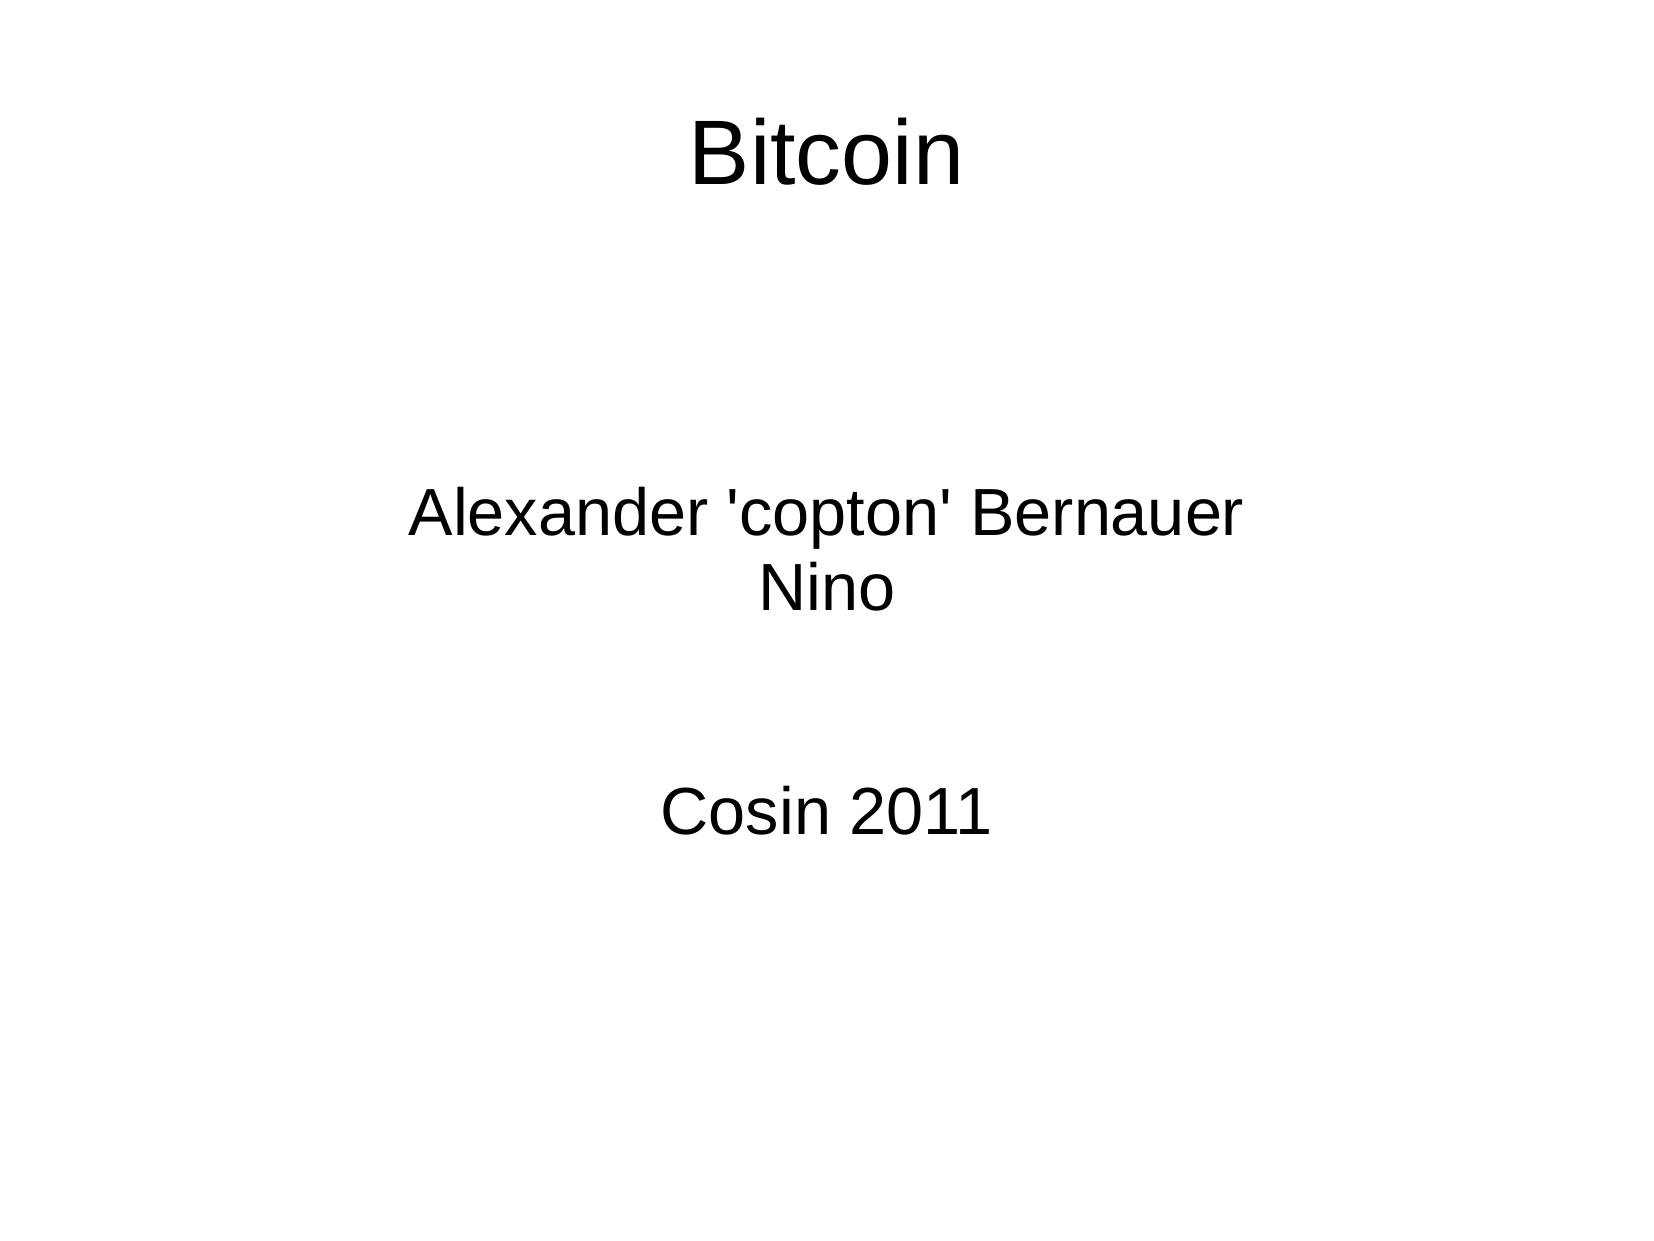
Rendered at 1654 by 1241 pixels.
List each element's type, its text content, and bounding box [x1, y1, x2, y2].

subtitle Alexander 'copton' Bernauer Nino Cosin 2011 [82, 297, 1571, 1102]
title Bitcoin [82, 56, 1571, 250]
